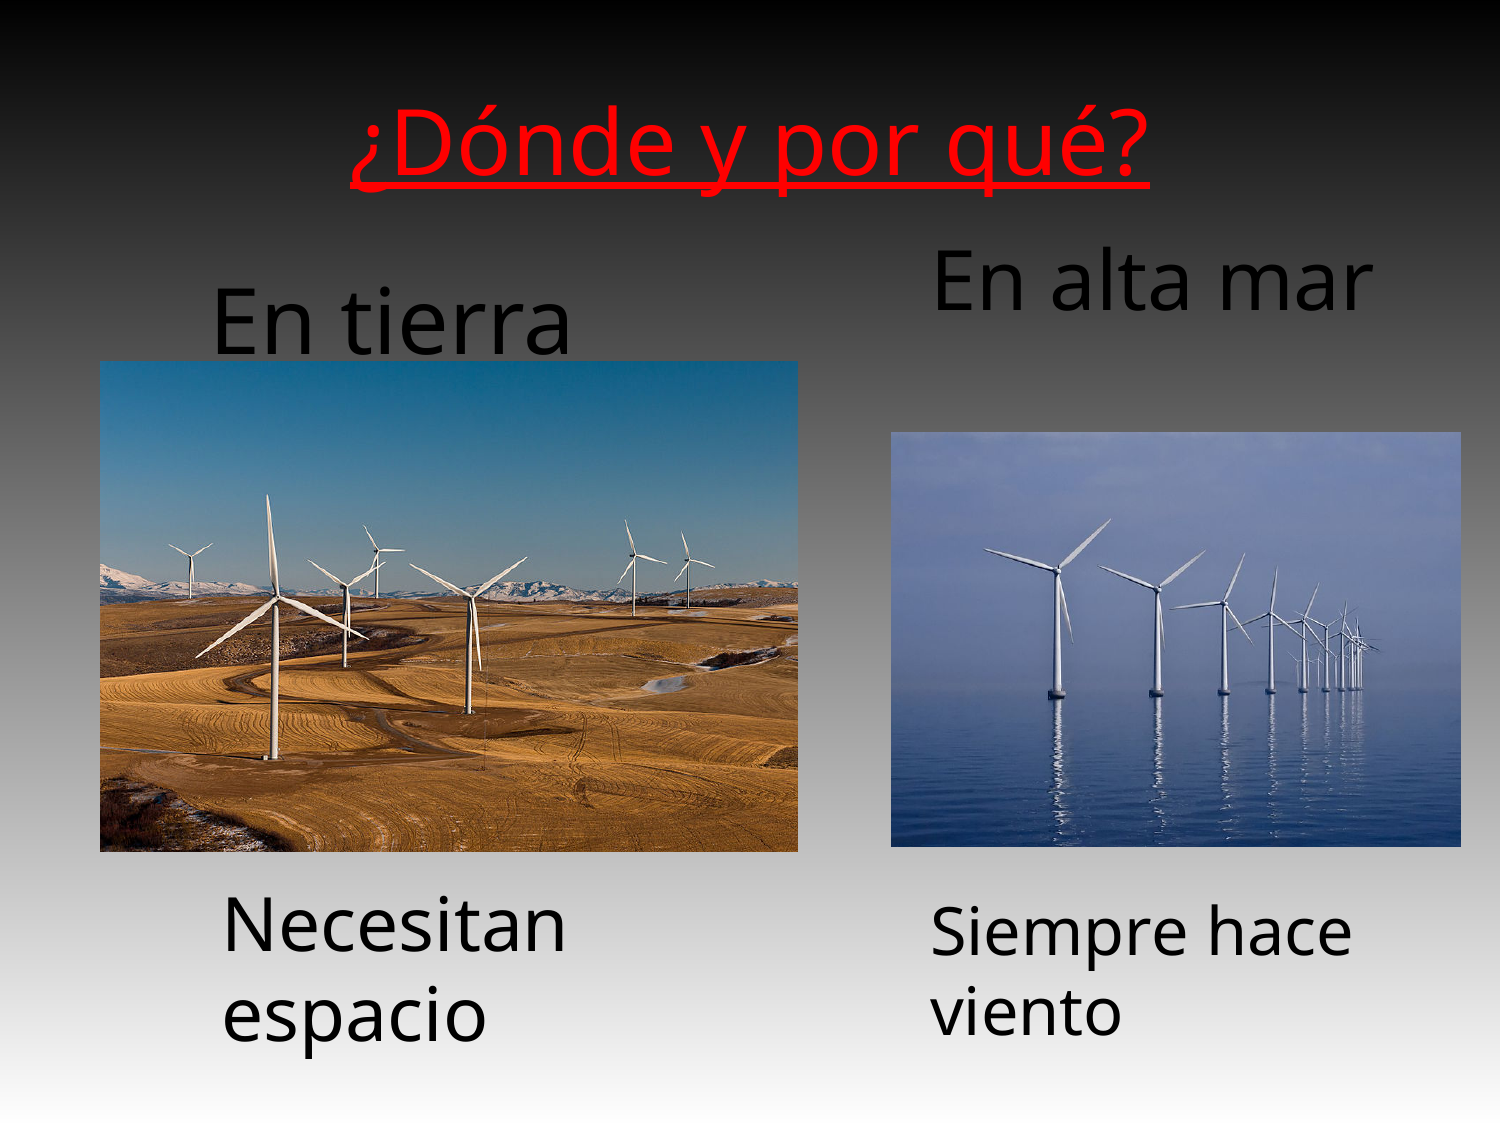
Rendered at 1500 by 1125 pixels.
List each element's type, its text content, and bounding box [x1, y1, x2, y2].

text_box Necesitan espacio [206, 869, 691, 1065]
text_box En tierra [194, 255, 762, 361]
text_box En alta mar [915, 219, 1424, 335]
picture [891, 432, 1461, 847]
picture [100, 361, 798, 852]
text_box Siempre hace viento [915, 881, 1477, 1057]
title ¿Dónde y por qué? [75, 45, 1425, 233]
